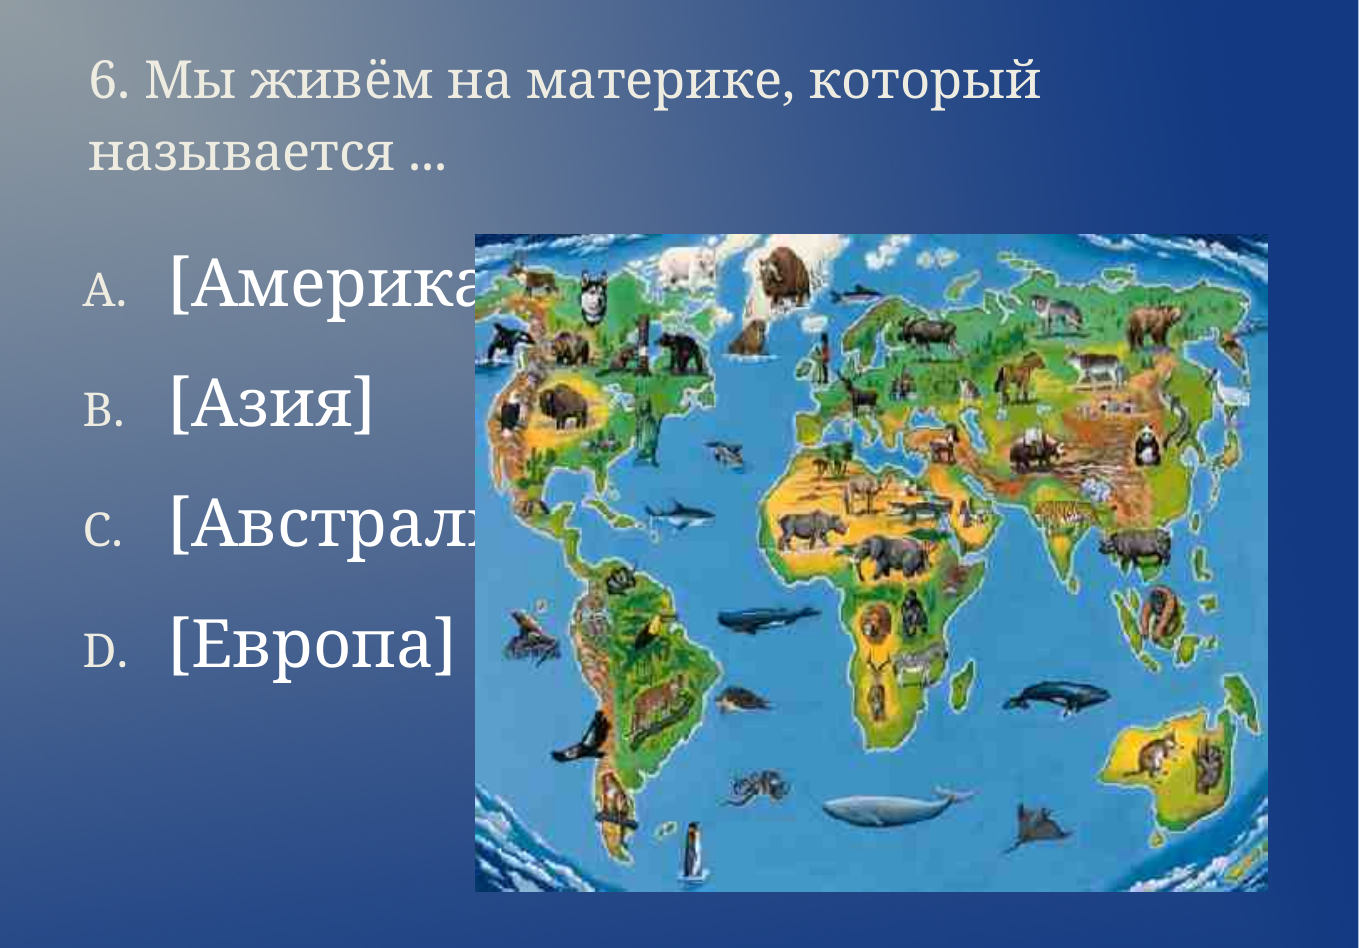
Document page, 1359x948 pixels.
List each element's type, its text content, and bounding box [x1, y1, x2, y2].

list [Америка] [Азия] [Австралия] [Европа] [67, 227, 1291, 853]
picture [0, 0, 1359, 948]
title 6. Мы живём на материке, который называется ... [67, 35, 1291, 193]
